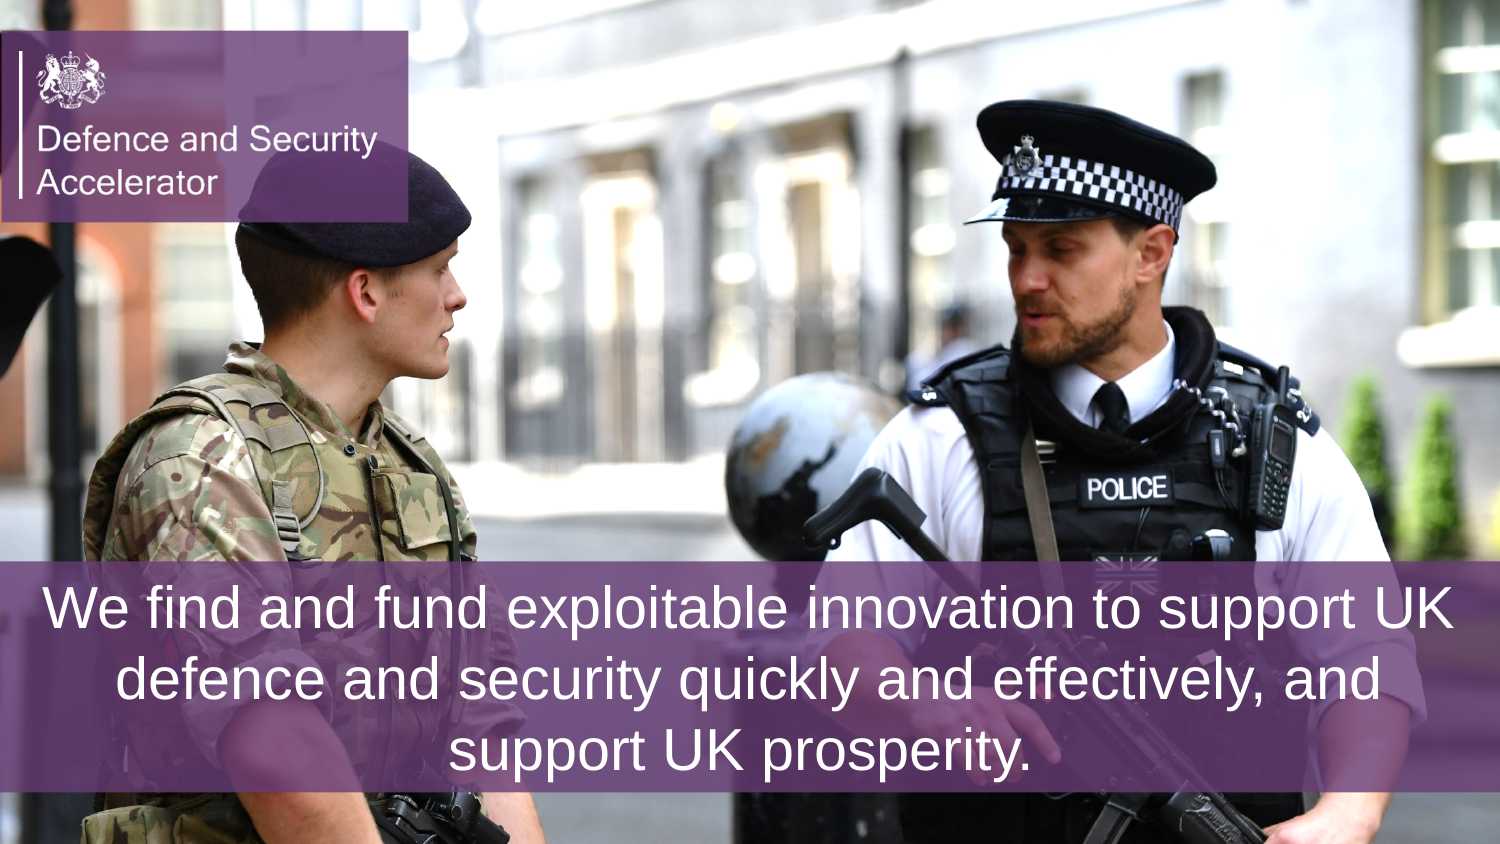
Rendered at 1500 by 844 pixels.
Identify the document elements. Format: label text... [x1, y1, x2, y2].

picture [0, 793, 1500, 844]
text_box [2, 31, 408, 222]
text_box We find and fund exploitable innovation to support UK defence and security quickly and effectively, and support UK prosperity. [0, 561, 1500, 793]
picture [0, 0, 1500, 561]
